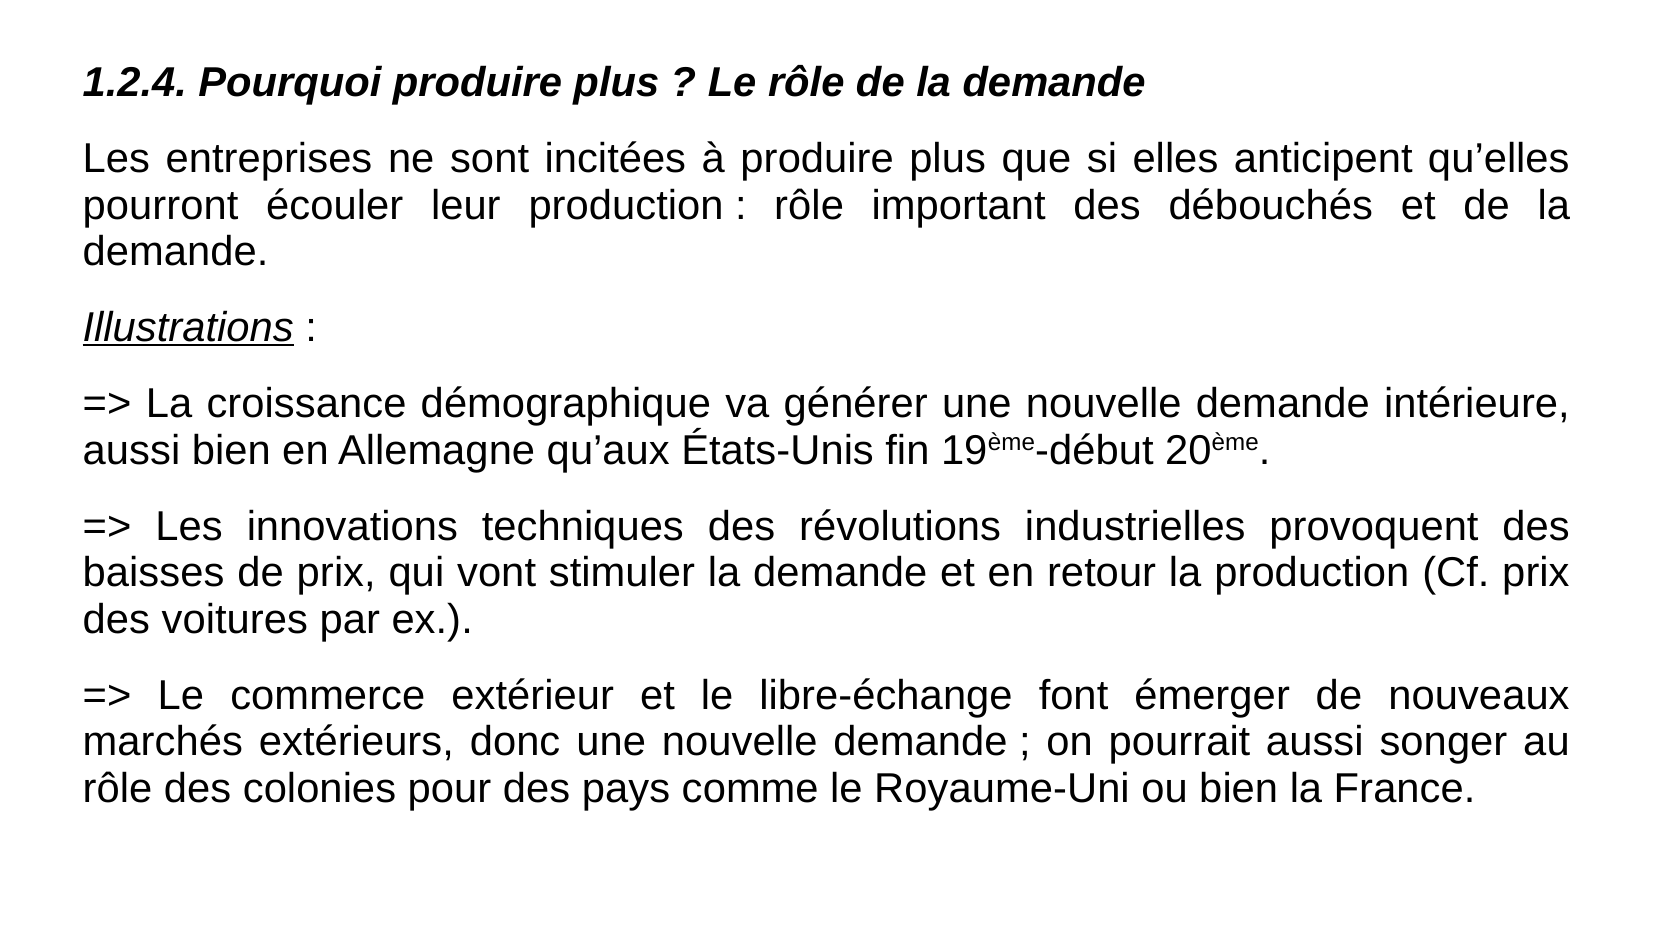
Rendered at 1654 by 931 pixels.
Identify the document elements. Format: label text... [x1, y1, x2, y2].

list 1.2.4. Pourquoi produire plus ? Le rôle de la demande Les entreprises ne sont incitées à produire plus que si elles anticipent qu’elles pourront écouler leur production : rôle important des débouchés et de la demande. Illustrations : => La croissance démographique va générer une nouvelle demande intérieure, aussi bien en Allemagne qu’aux États-Unis fin 19ème-début 20ème. => Les innovations techniques des révolutions industrielles provoquent des baisses de prix, qui vont stimuler la demande et en retour la production (Cf. prix des voitures par ex.). => Le commerce extérieur et le libre-échange font émerger de nouveaux marchés extérieurs, donc une nouvelle demande ; on pourrait aussi songer au rôle des colonies pour des pays comme le Royaume-Uni ou bien la France. [82, 59, 1571, 875]
